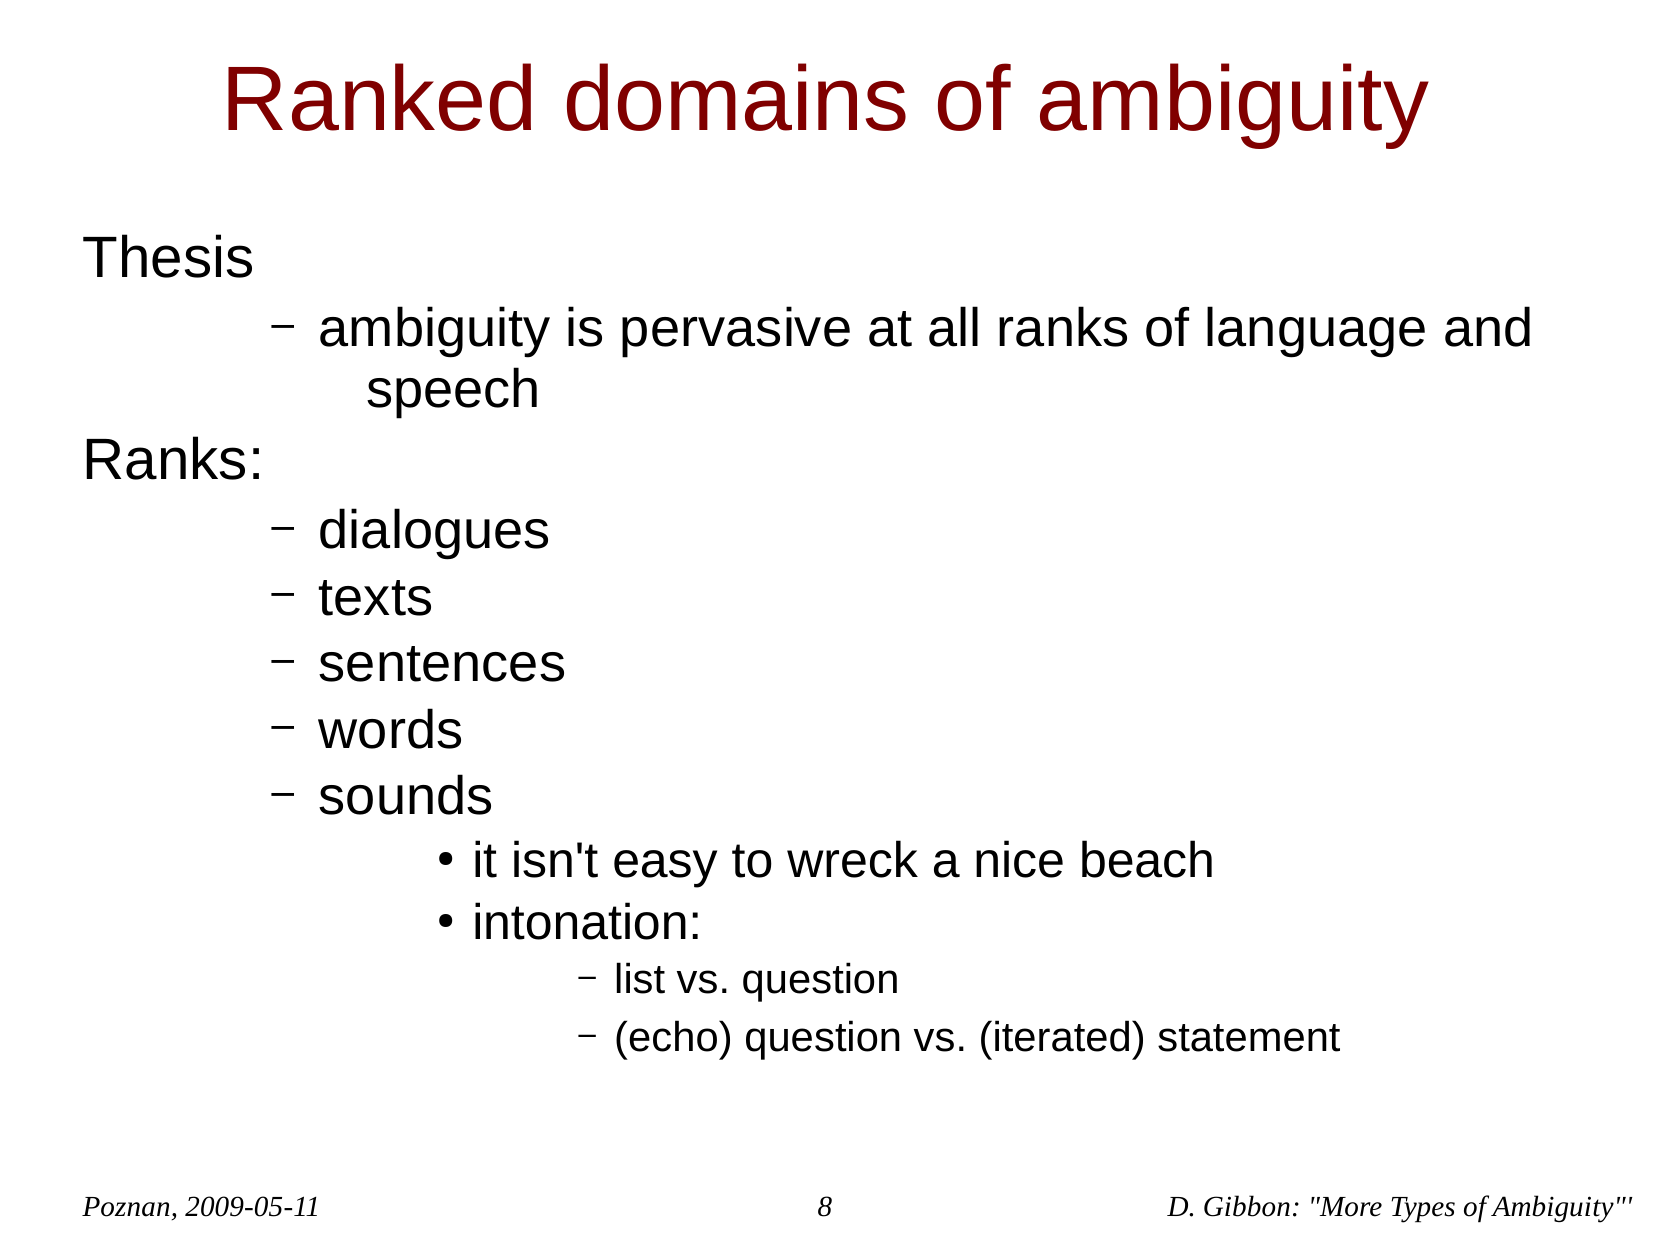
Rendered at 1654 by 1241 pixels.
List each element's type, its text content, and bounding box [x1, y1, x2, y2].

list Thesis ambiguity is pervasive at all ranks of language and speech Ranks: dialogues texts sentences words sounds it isn't easy to wreck a nice beach intonation: list vs. question (echo) question vs. (iterated) statement [82, 225, 1612, 1061]
title Ranked domains of ambiguity [0, 47, 1653, 150]
